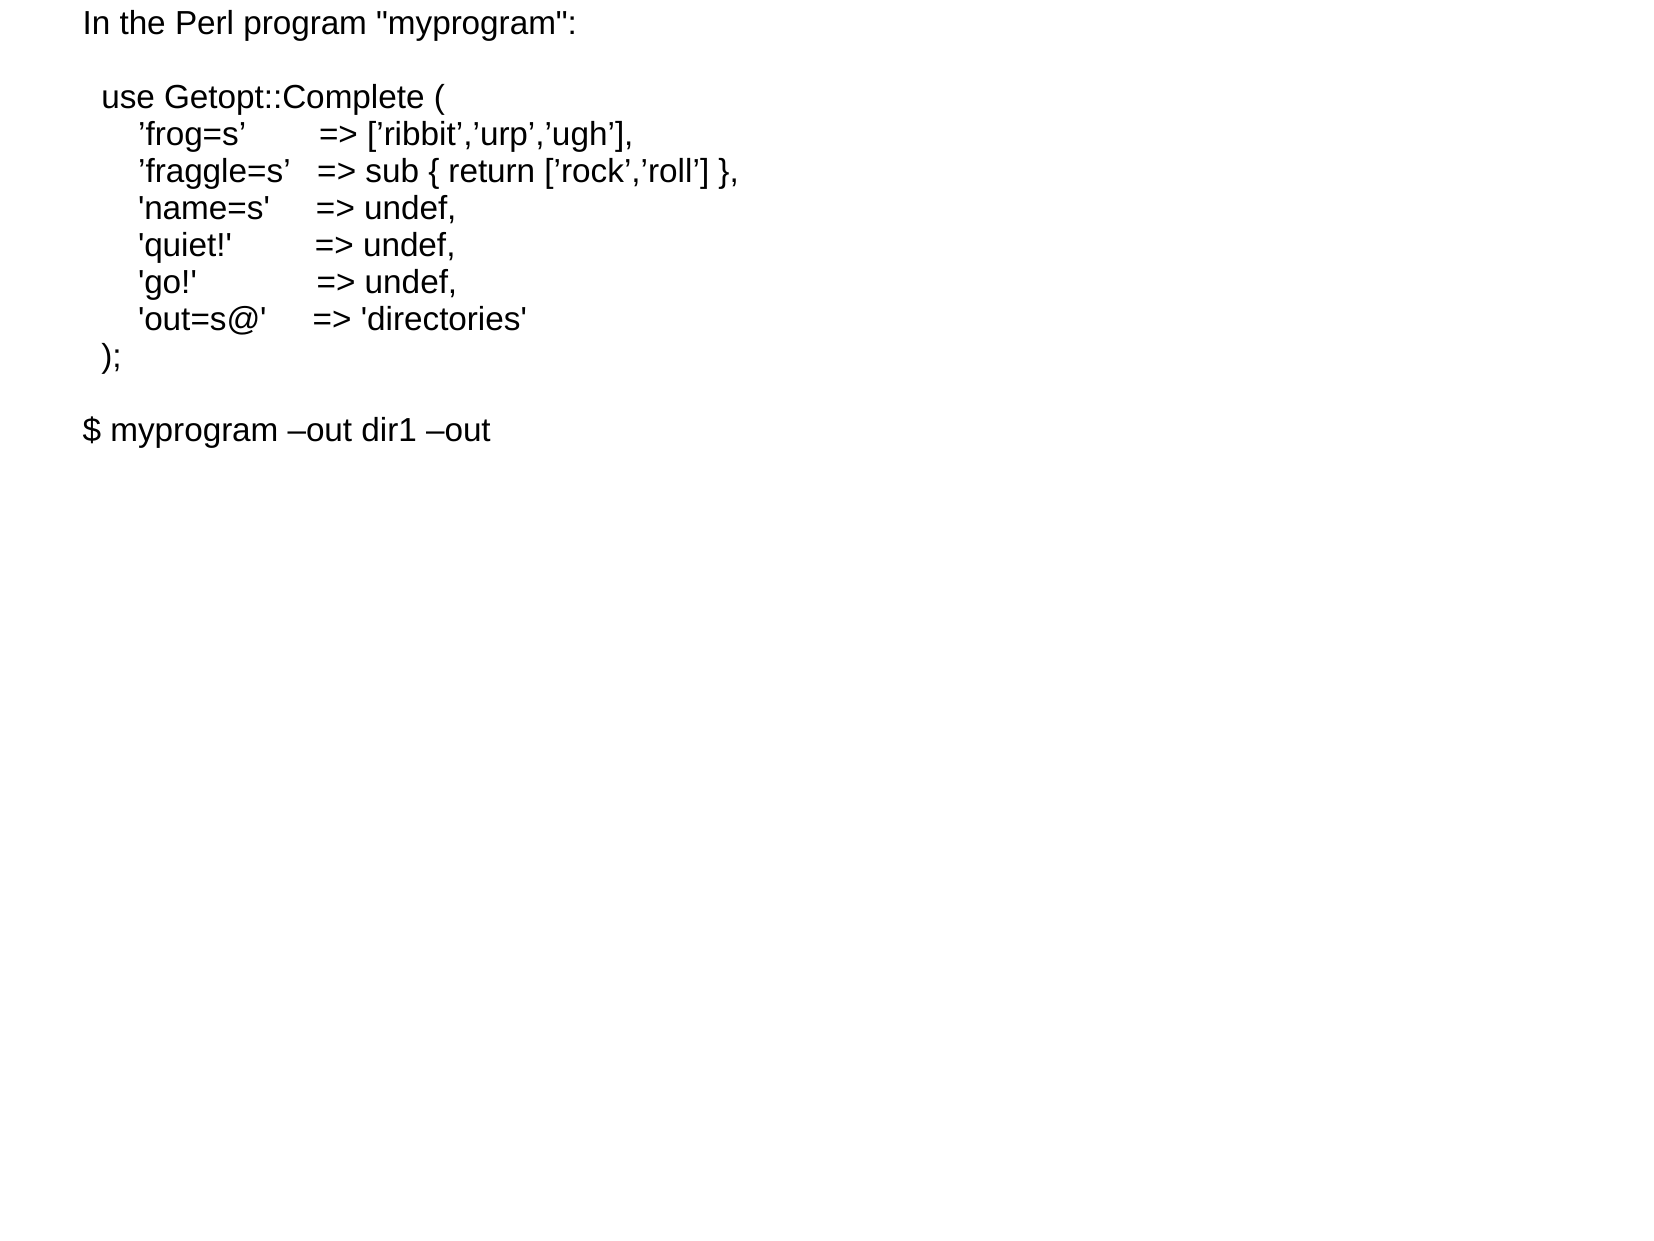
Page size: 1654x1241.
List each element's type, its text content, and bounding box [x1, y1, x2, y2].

subtitle In the Perl program "myprogram": use Getopt::Complete ( ’frog=s’ => [’ribbit’,’urp’,’ugh’], ’fraggle=s’ => sub { return [’rock’,’roll’] }, 'name=s' => undef, 'quiet!' => undef, 'go!' => undef, 'out=s@' => 'directories' ); $ myprogram –out dir1 –out [82, 4, 1571, 1064]
